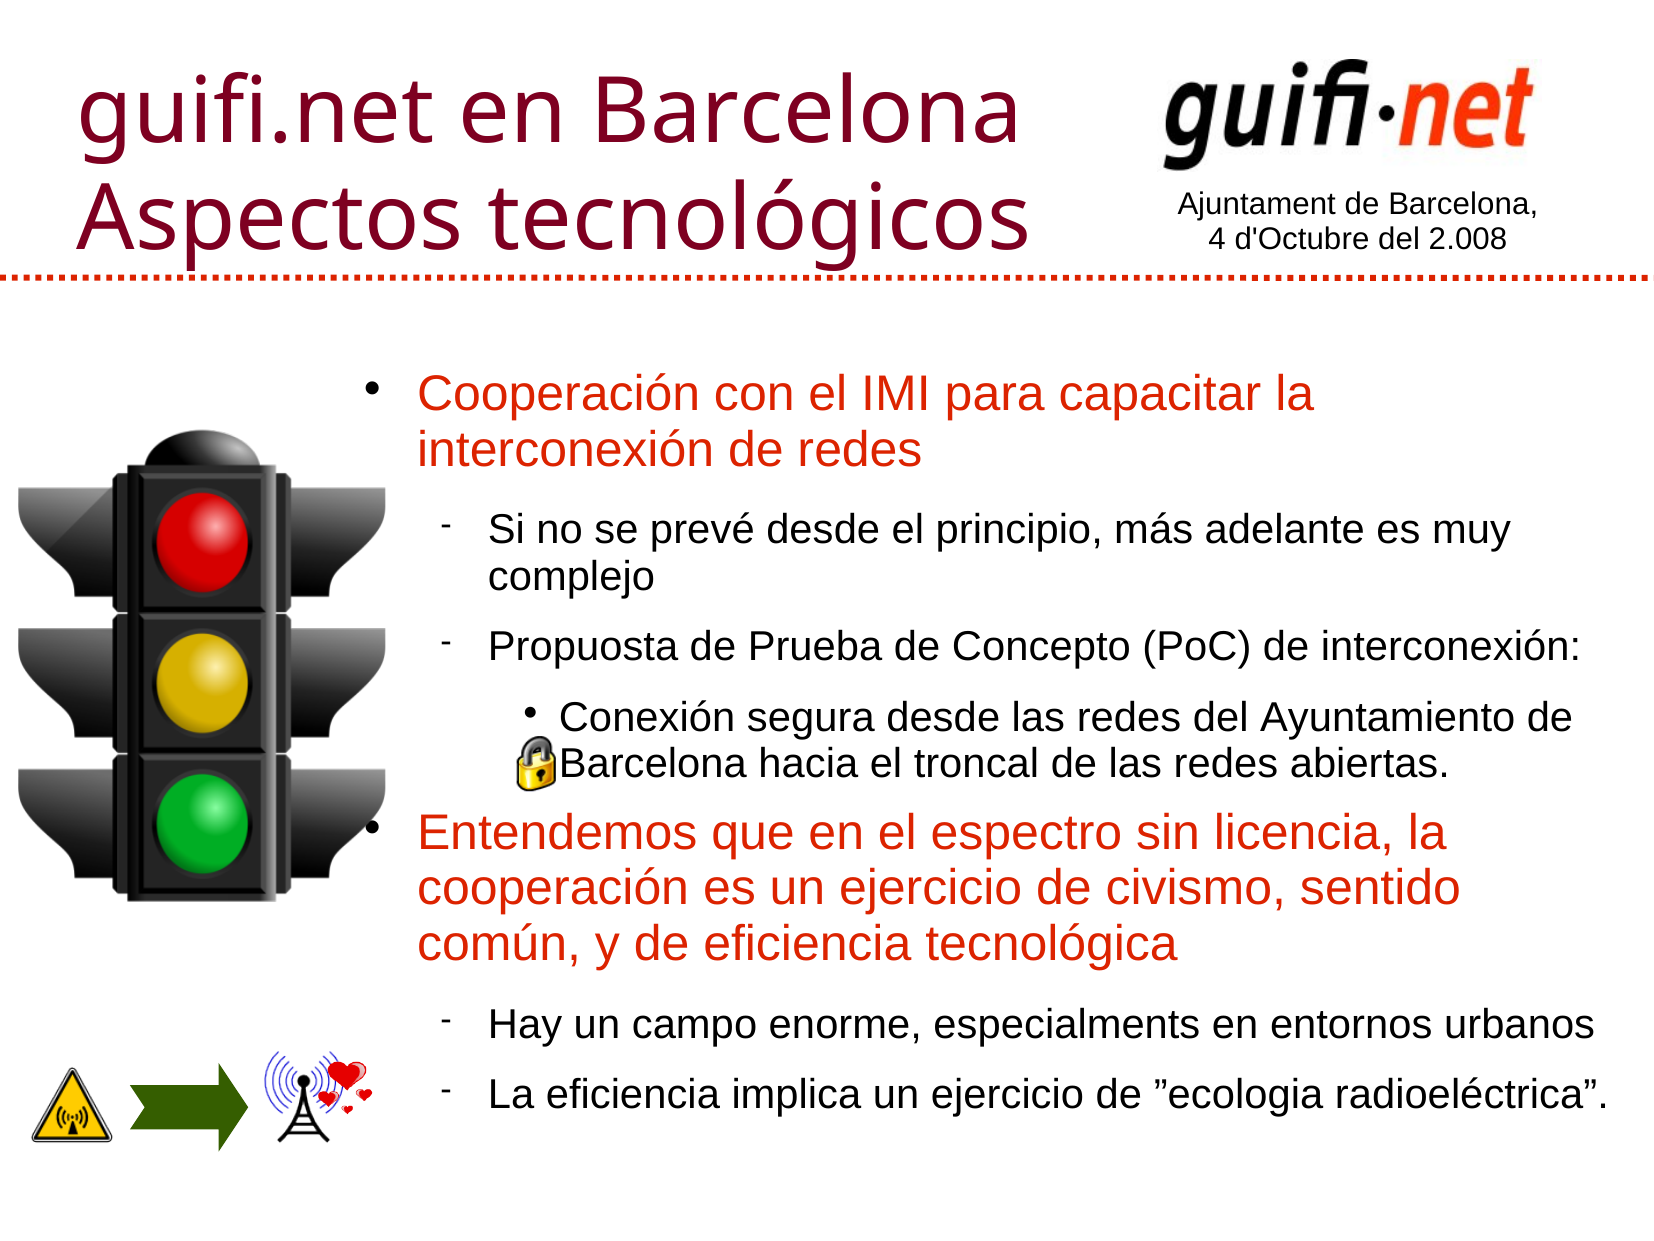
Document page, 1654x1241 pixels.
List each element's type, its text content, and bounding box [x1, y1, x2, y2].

picture [0, 413, 401, 916]
picture [26, 1062, 118, 1148]
picture [496, 720, 579, 803]
picture [1157, 59, 1542, 172]
title guifi.net en Barcelona Aspectos tecnológicos [76, 0, 1093, 326]
picture [256, 1034, 378, 1164]
list Cooperación con el IMI para capacitar la interconexión de redes Si no se prevé desde el principio, más adelante es muy complejo Propuosta de Prueba de Concepto (PoC) de interconexión: Conexión segura desde las redes del Ayuntamiento de Barcelona hacia el troncal de las redes abiertas. Entendemos que en el espectro sin licencia, la cooperación es un ejercicio de civismo, sentido común, y de eficiencia tecnológica Hay un campo enorme, especialments en entornos urbanos La eficiencia implica un ejercicio de ”ecologia radioeléctrica”. [346, 362, 1612, 1206]
text_box [129, 1062, 249, 1152]
